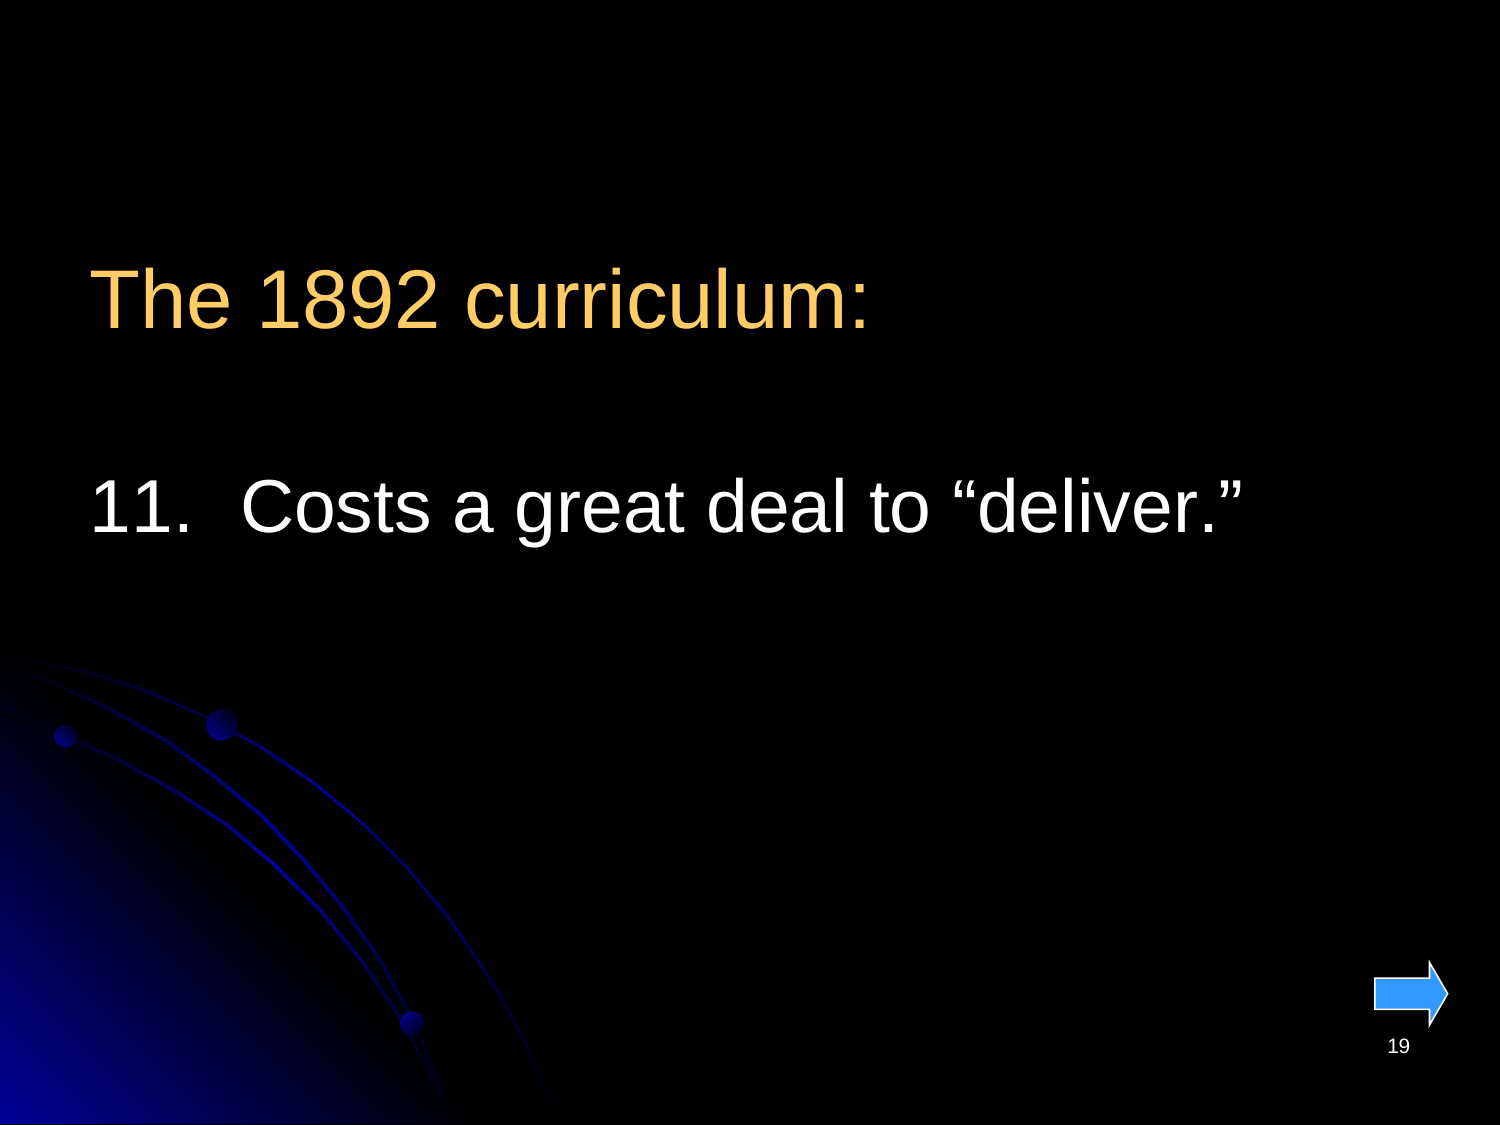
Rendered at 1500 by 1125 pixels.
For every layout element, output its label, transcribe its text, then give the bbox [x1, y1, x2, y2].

text_box 11. Costs a great deal to “deliver.” [74, 449, 1388, 556]
text_box [1374, 962, 1448, 1026]
text_box The 1892 curriculum: [75, 237, 1351, 353]
